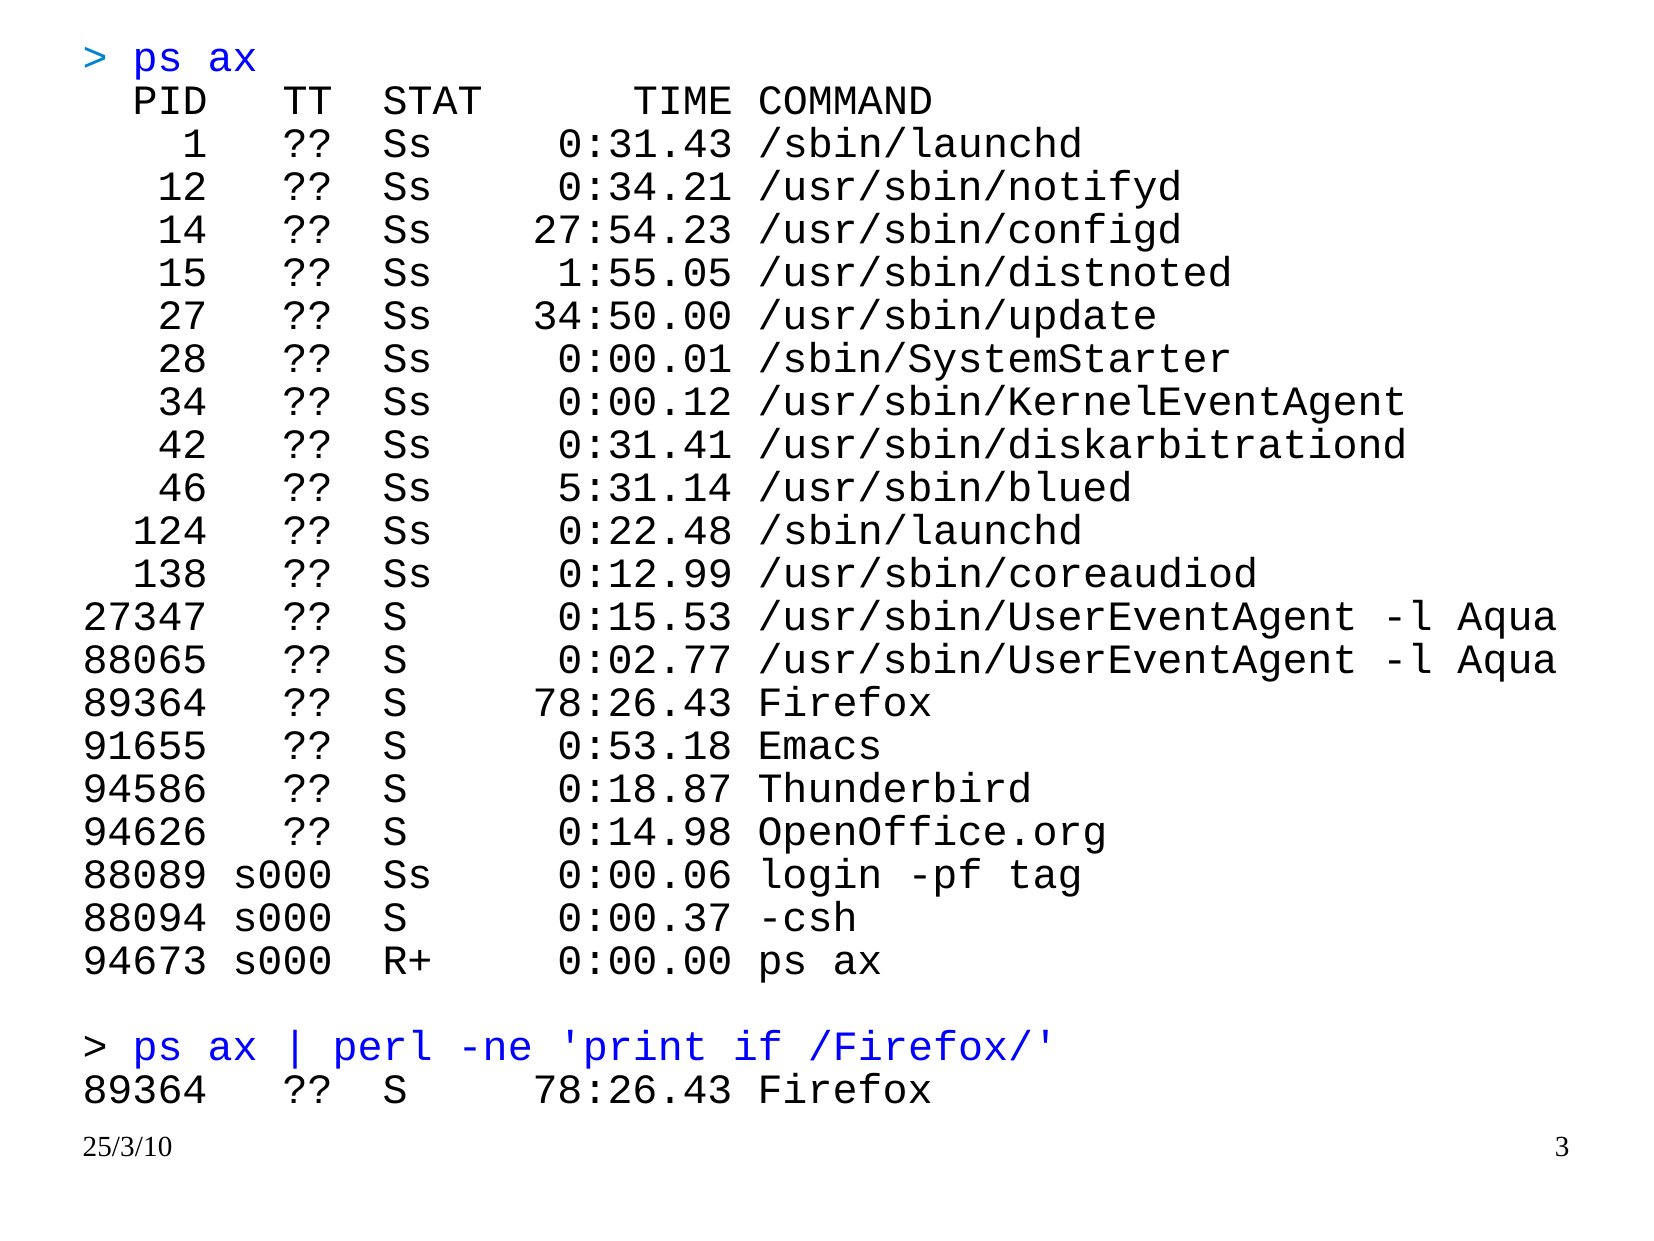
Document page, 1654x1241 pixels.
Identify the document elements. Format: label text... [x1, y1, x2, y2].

list > ps ax PID TT STAT TIME COMMAND 1 ?? Ss 0:31.43 /sbin/launchd 12 ?? Ss 0:34.21 /usr/sbin/notifyd 14 ?? Ss 27:54.23 /usr/sbin/configd 15 ?? Ss 1:55.05 /usr/sbin/distnoted 27 ?? Ss 34:50.00 /usr/sbin/update 28 ?? Ss 0:00.01 /sbin/SystemStarter 34 ?? Ss 0:00.12 /usr/sbin/KernelEventAgent 42 ?? Ss 0:31.41 /usr/sbin/diskarbitrationd 46 ?? Ss 5:31.14 /usr/sbin/blued 124 ?? Ss 0:22.48 /sbin/launchd 138 ?? Ss 0:12.99 /usr/sbin/coreaudiod 27347 ?? S 0:15.53 /usr/sbin/UserEventAgent -l Aqua 88065 ?? S 0:02.77 /usr/sbin/UserEventAgent -l Aqua 89364 ?? S 78:26.43 Firefox 91655 ?? S 0:53.18 Emacs 94586 ?? S 0:18.87 Thunderbird 94626 ?? S 0:14.98 OpenOffice.org 88089 s000 Ss 0:00.06 login -pf tag 88094 s000 S 0:00.37 -csh 94673 s000 R+ 0:00.00 ps ax > ps ax | perl -ne 'print if /Firefox/' 89364 ?? S 78:26.43 Firefox [82, 37, 1571, 1201]
